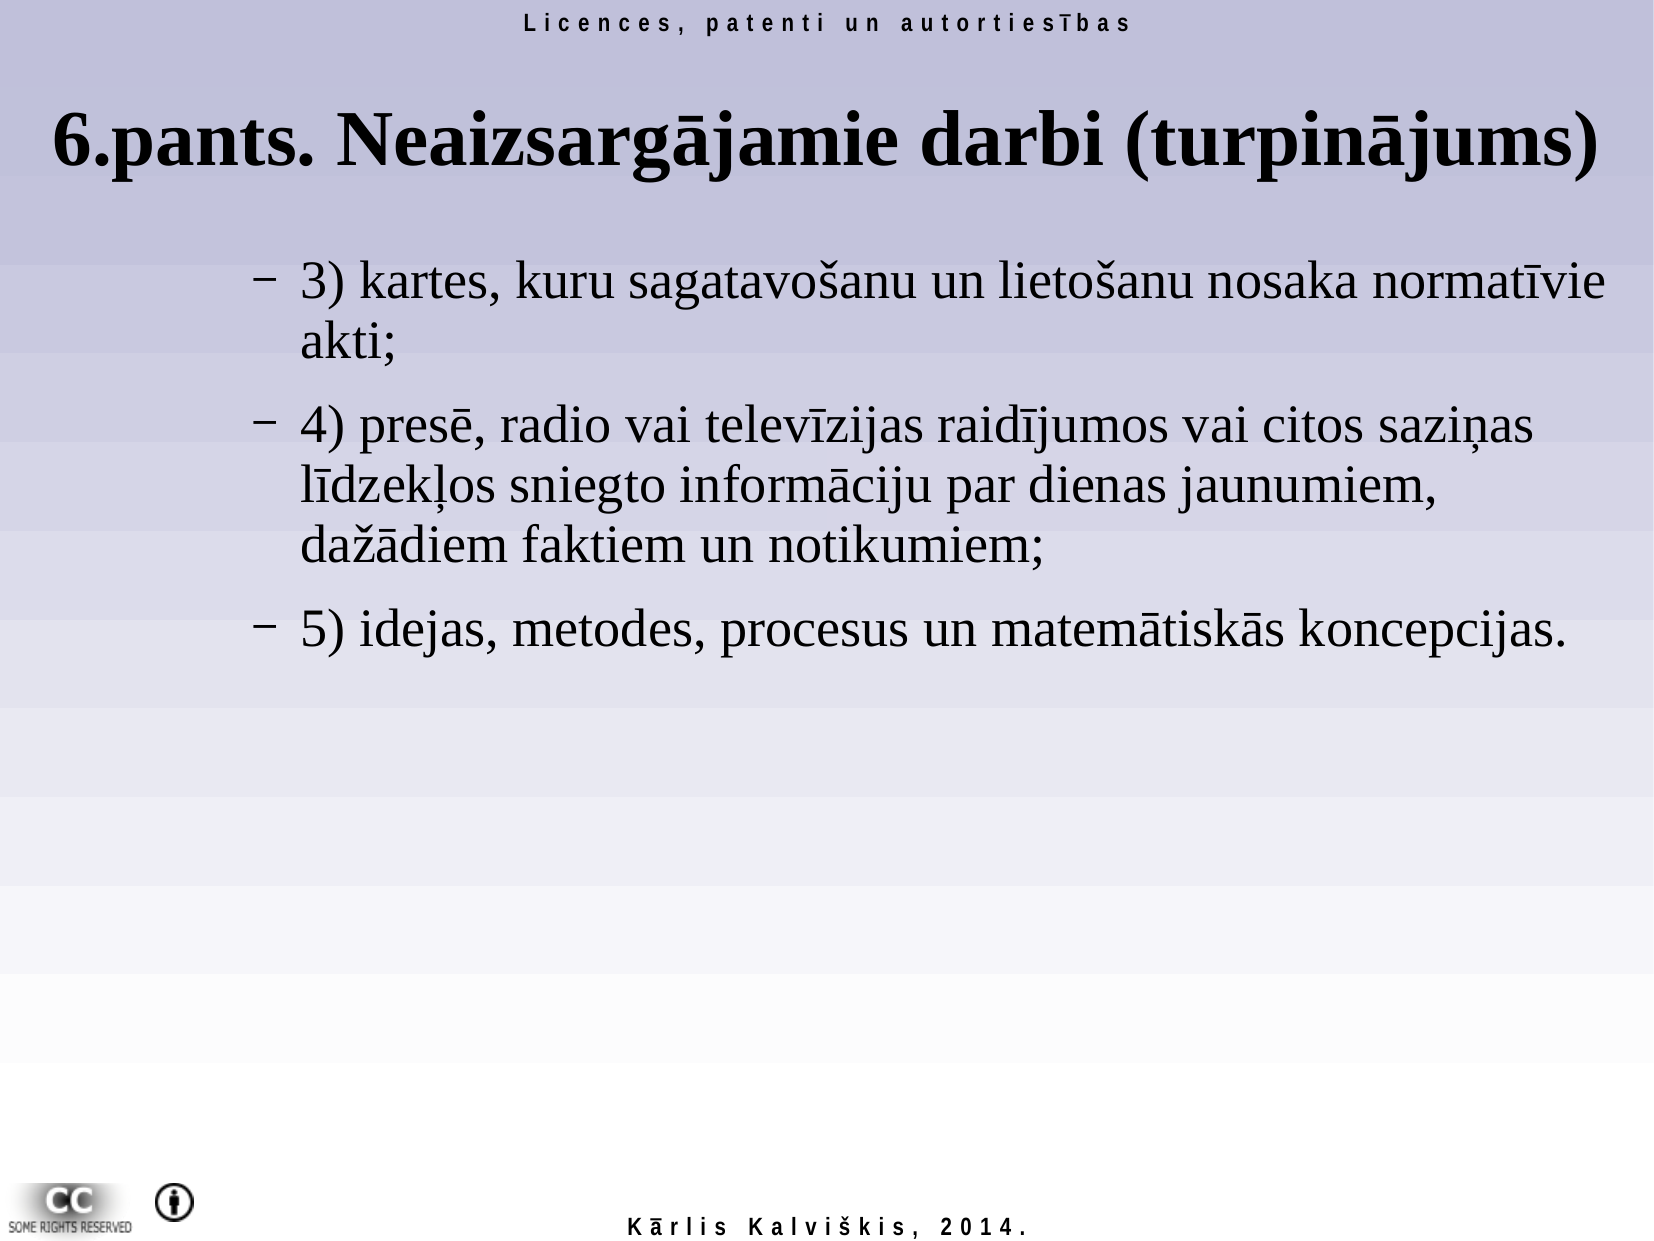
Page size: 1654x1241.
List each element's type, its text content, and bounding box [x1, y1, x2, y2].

list 3) kartes, kuru sagatavošanu un lietošanu nosaka normatīvie akti; 4) presē, radio vai televīzijas raidījumos vai citos saziņas līdzekļos sniegto informāciju par dienas jaunumiem, dažādiem faktiem un notikumiem; 5) idejas, metodes, procesus un matemātiskās koncepcijas. [17, 250, 1632, 1206]
title 6.pants. Neaizsargājamie darbi (turpinājums) [0, 36, 1654, 241]
picture [0, 0, 1654, 36]
picture [0, 241, 1654, 1241]
